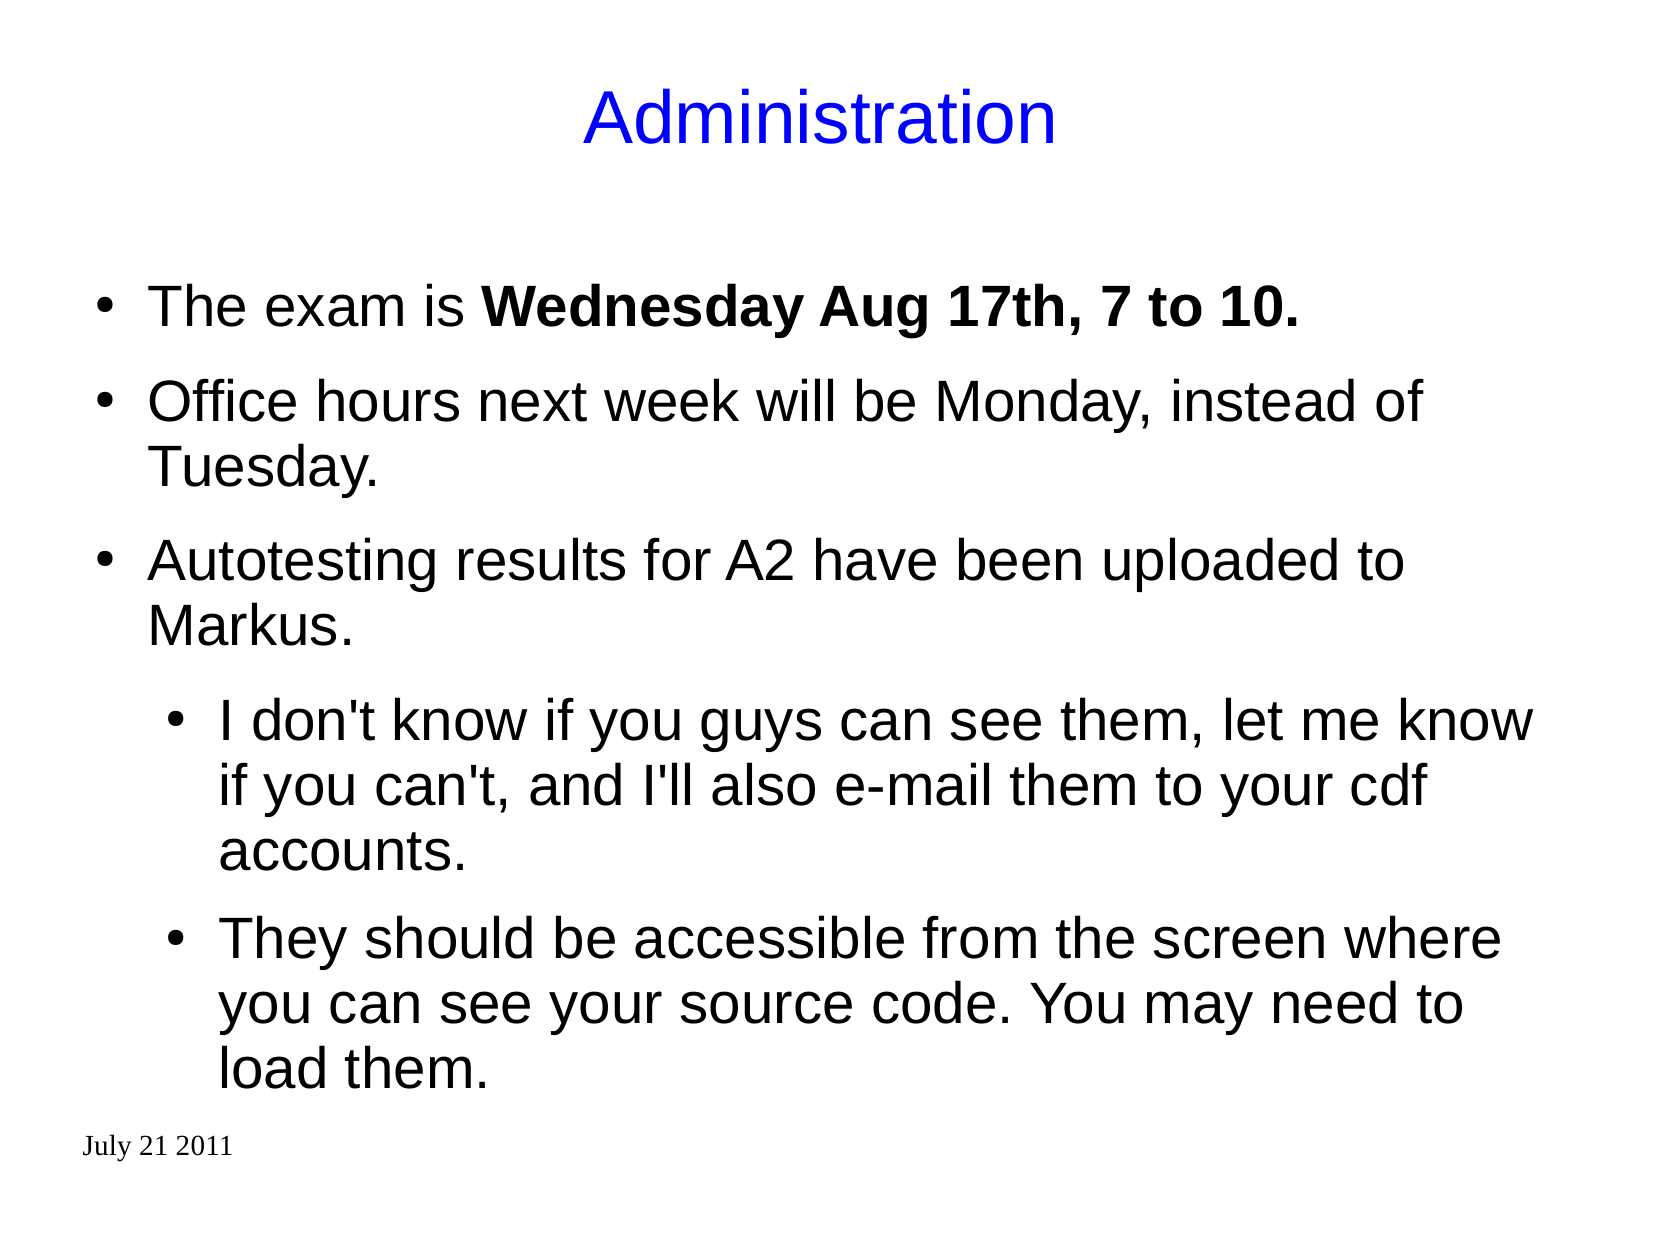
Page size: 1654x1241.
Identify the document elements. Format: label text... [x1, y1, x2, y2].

title Administration [76, 58, 1565, 178]
list The exam is Wednesday Aug 17th, 7 to 10. Office hours next week will be Monday, instead of Tuesday. Autotesting results for A2 have been uploaded to Markus. I don't know if you guys can see them, let me know if you can't, and I'll also e-mail them to your cdf accounts. They should be accessible from the screen where you can see your source code. You may need to load them. [76, 274, 1565, 1102]
